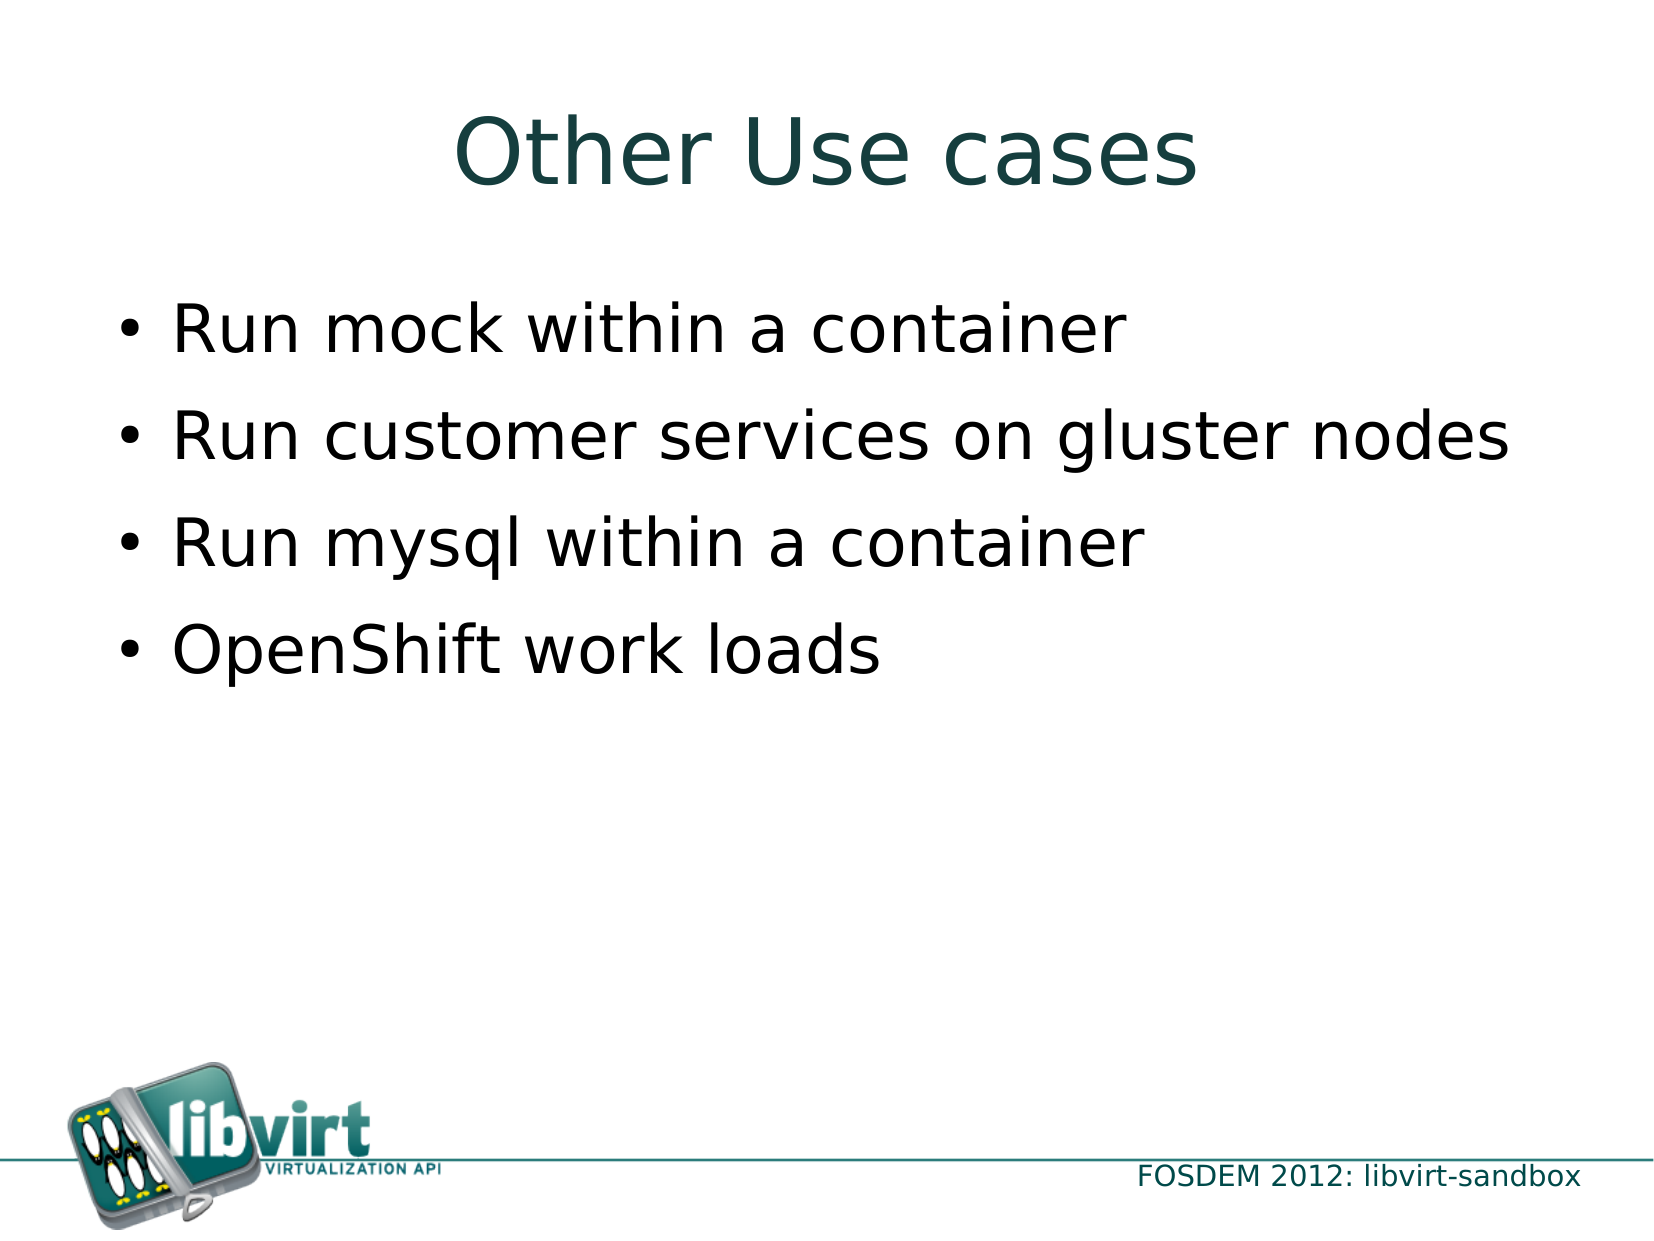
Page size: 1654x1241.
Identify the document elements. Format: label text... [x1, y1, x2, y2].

picture [0, 1062, 1654, 1230]
text_box FOSDEM 2012: libvirt-sandbox [1122, 1151, 1654, 1211]
title Other Use cases [82, 49, 1571, 257]
list Run mock within a container Run customer services on gluster nodes Run mysql within a container OpenShift work loads [82, 290, 1571, 1062]
